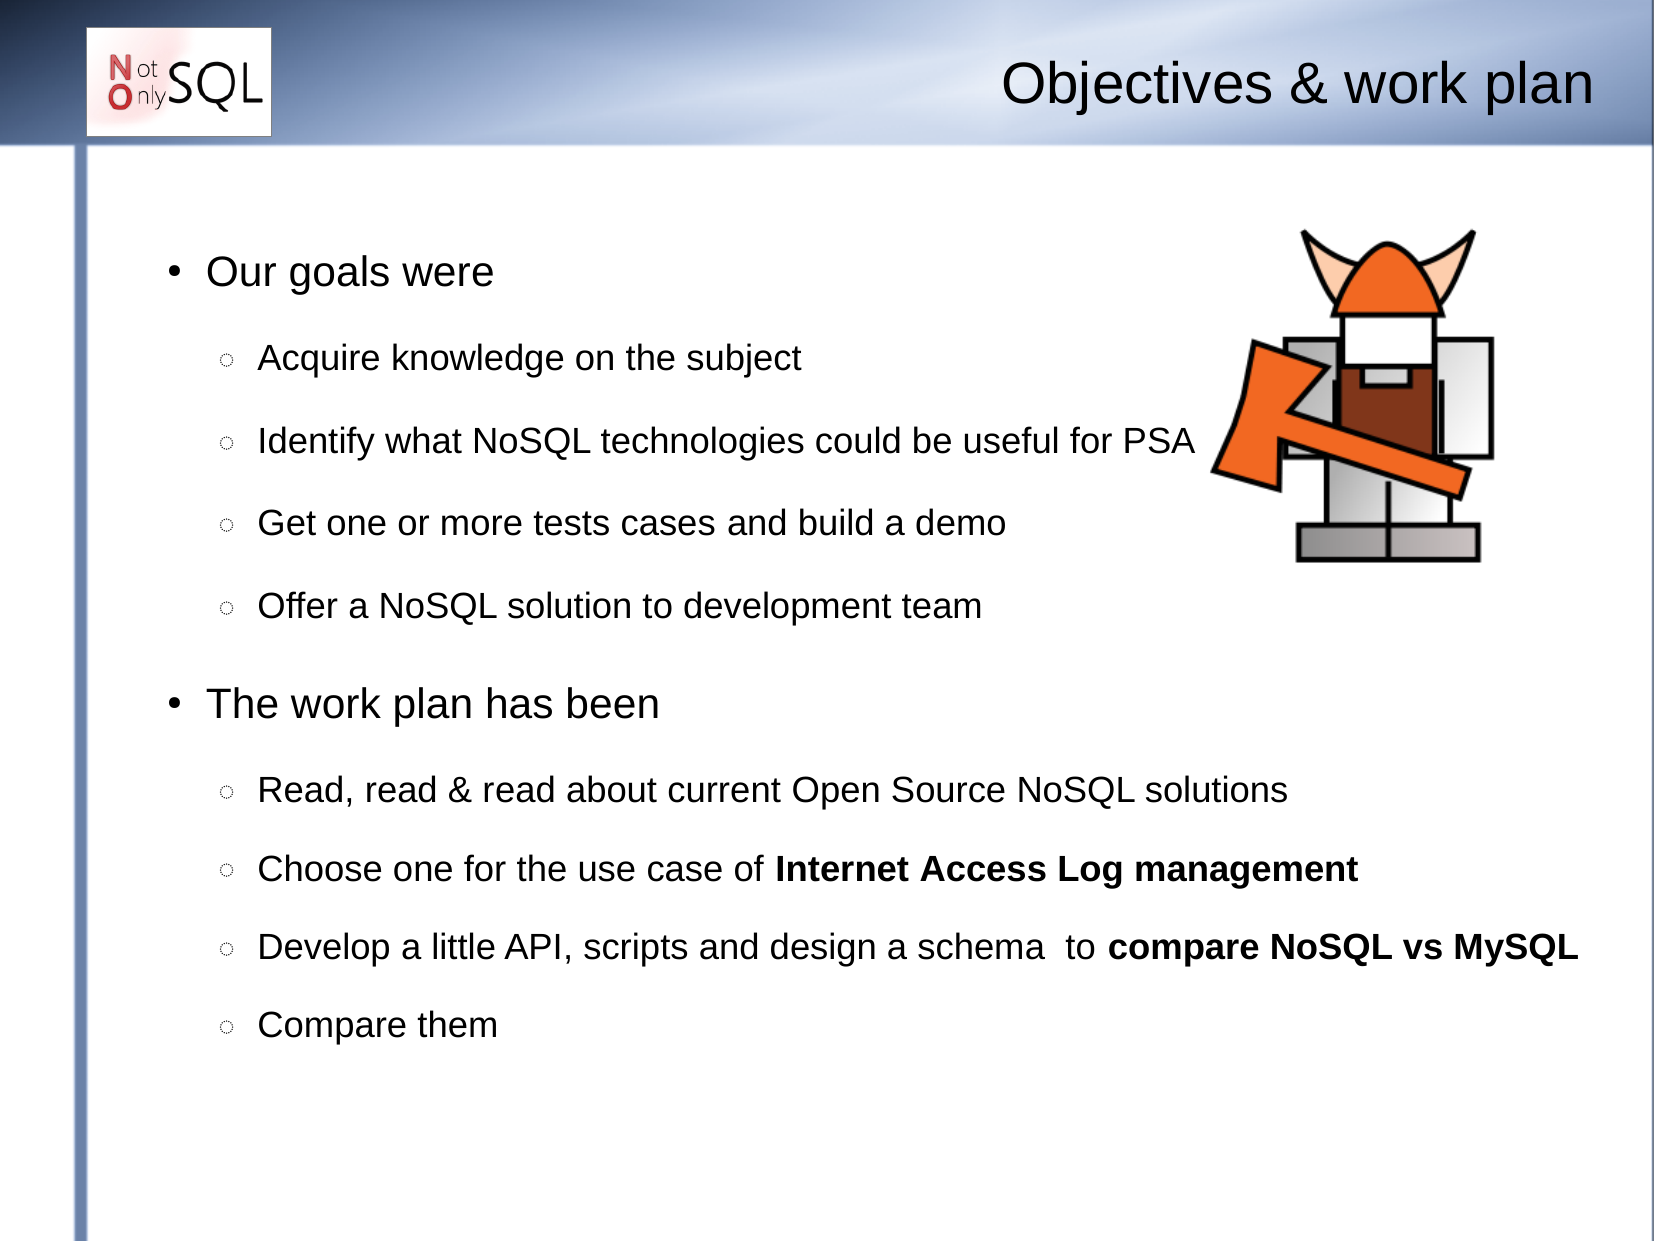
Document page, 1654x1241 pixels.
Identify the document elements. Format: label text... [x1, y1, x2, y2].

title Objectives & work plan [272, 49, 1596, 118]
picture [0, 0, 1654, 1241]
list Our goals were Acquire knowledge on the subject Identify what NoSQL technologies could be useful for PSA Get one or more tests cases and build a demo Offer a NoSQL solution to development team The work plan has been Read, read & read about current Open Source NoSQL solutions Choose one for the use case of Internet Access Log management Develop a little API, scripts and design a schema to compare NoSQL vs MySQL Compare them [154, 224, 1596, 1099]
